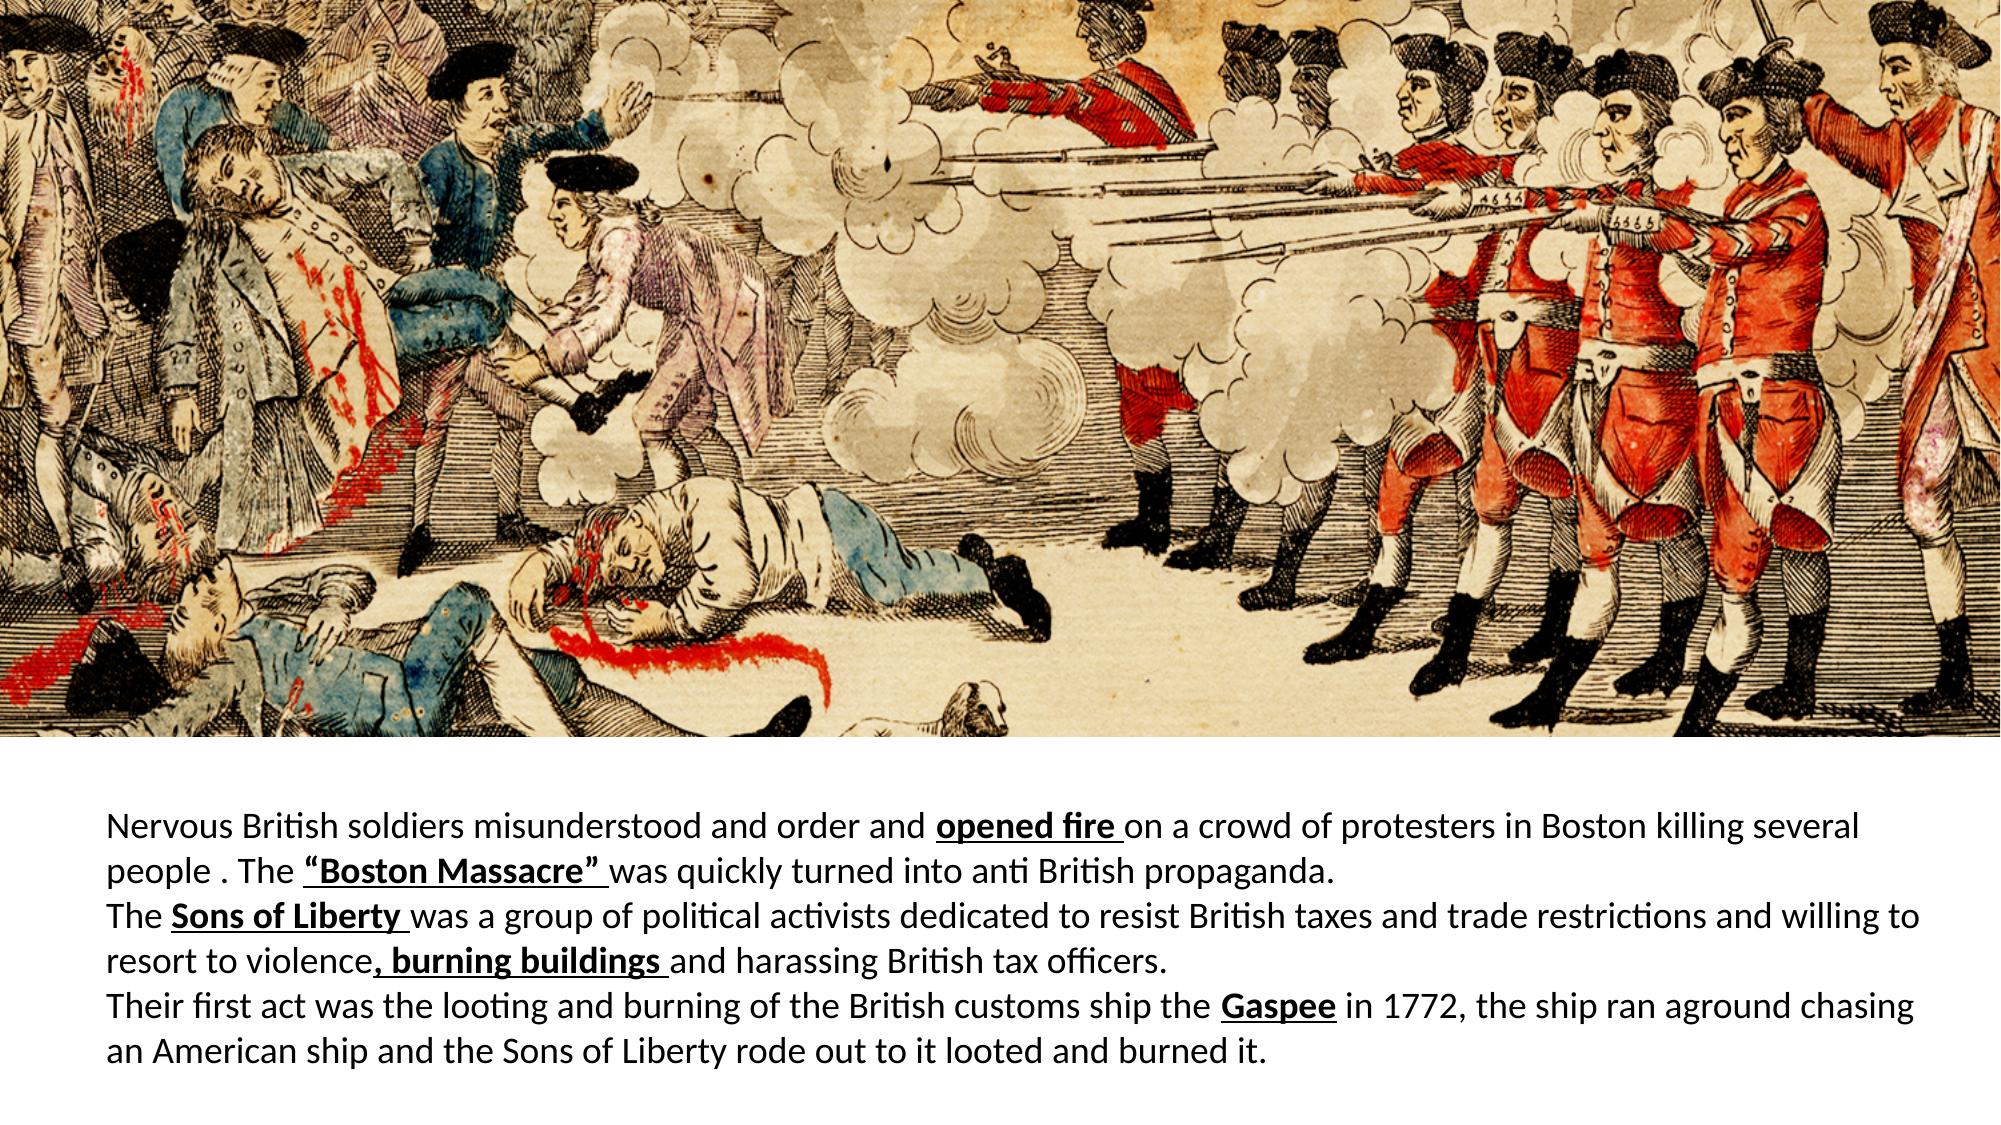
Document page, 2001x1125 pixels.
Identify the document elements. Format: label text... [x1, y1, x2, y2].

text_box Nervous British soldiers misunderstood and order and opened fire on a crowd of protesters in Boston killing several people . The “Boston Massacre” was quickly turned into anti British propaganda. The Sons of Liberty was a group of political activists dedicated to resist British taxes and trade restrictions and willing to resort to violence, burning buildings and harassing British tax officers. Their first act was the looting and burning of the British customs ship the Gaspee in 1772, the ship ran aground chasing an American ship and the Sons of Liberty rode out to it looted and burned it. [91, 793, 1966, 1082]
picture [0, 0, 2000, 737]
